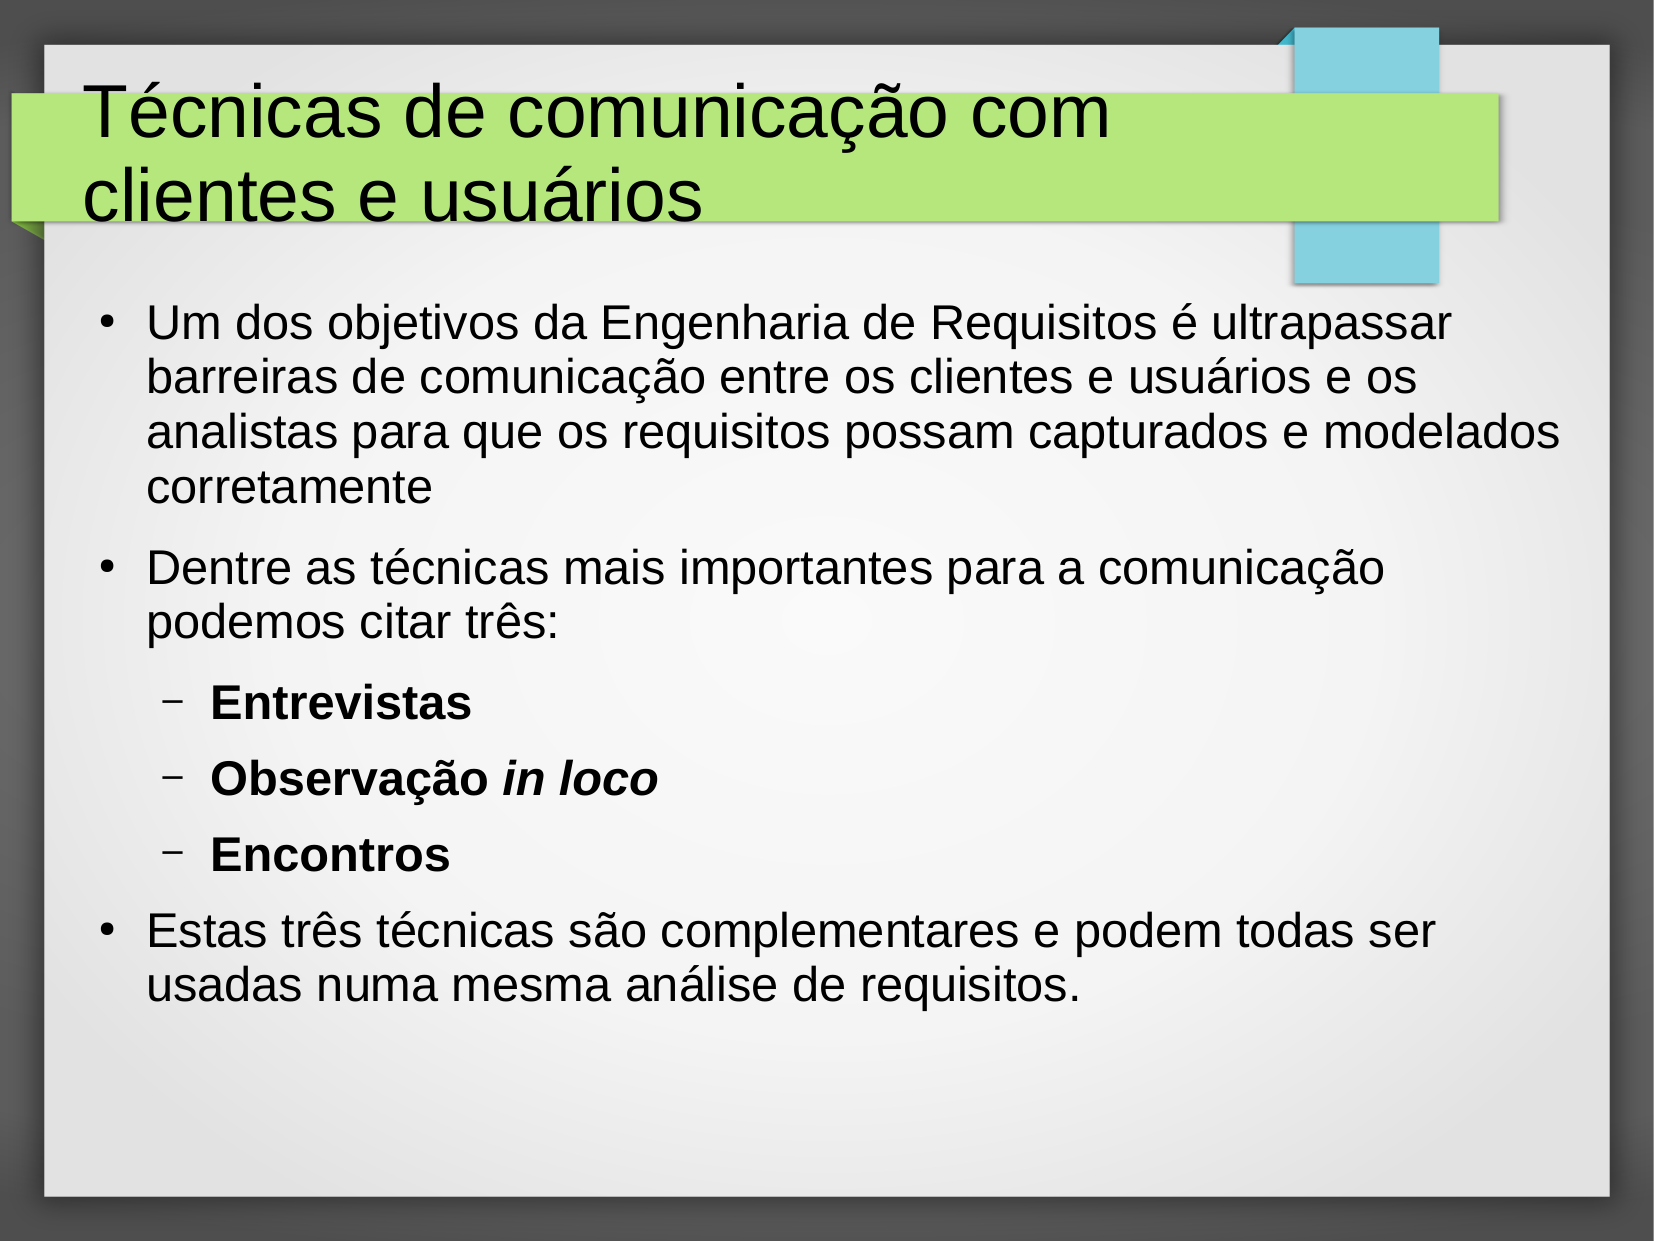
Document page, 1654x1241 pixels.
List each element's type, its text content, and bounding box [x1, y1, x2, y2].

list Um dos objetivos da Engenharia de Requisitos é ultrapassar barreiras de comunicação entre os clientes e usuários e os analistas para que os requisitos possam capturados e modelados corretamente Dentre as técnicas mais importantes para a comunicação podemos citar três: Entrevistas Observação in loco Encontros Estas três técnicas são complementares e podem todas ser usadas numa mesma análise de requisitos. [82, 295, 1571, 1015]
picture [0, 0, 1654, 1241]
title Técnicas de comunicação com clientes e usuários [82, 69, 1264, 238]
